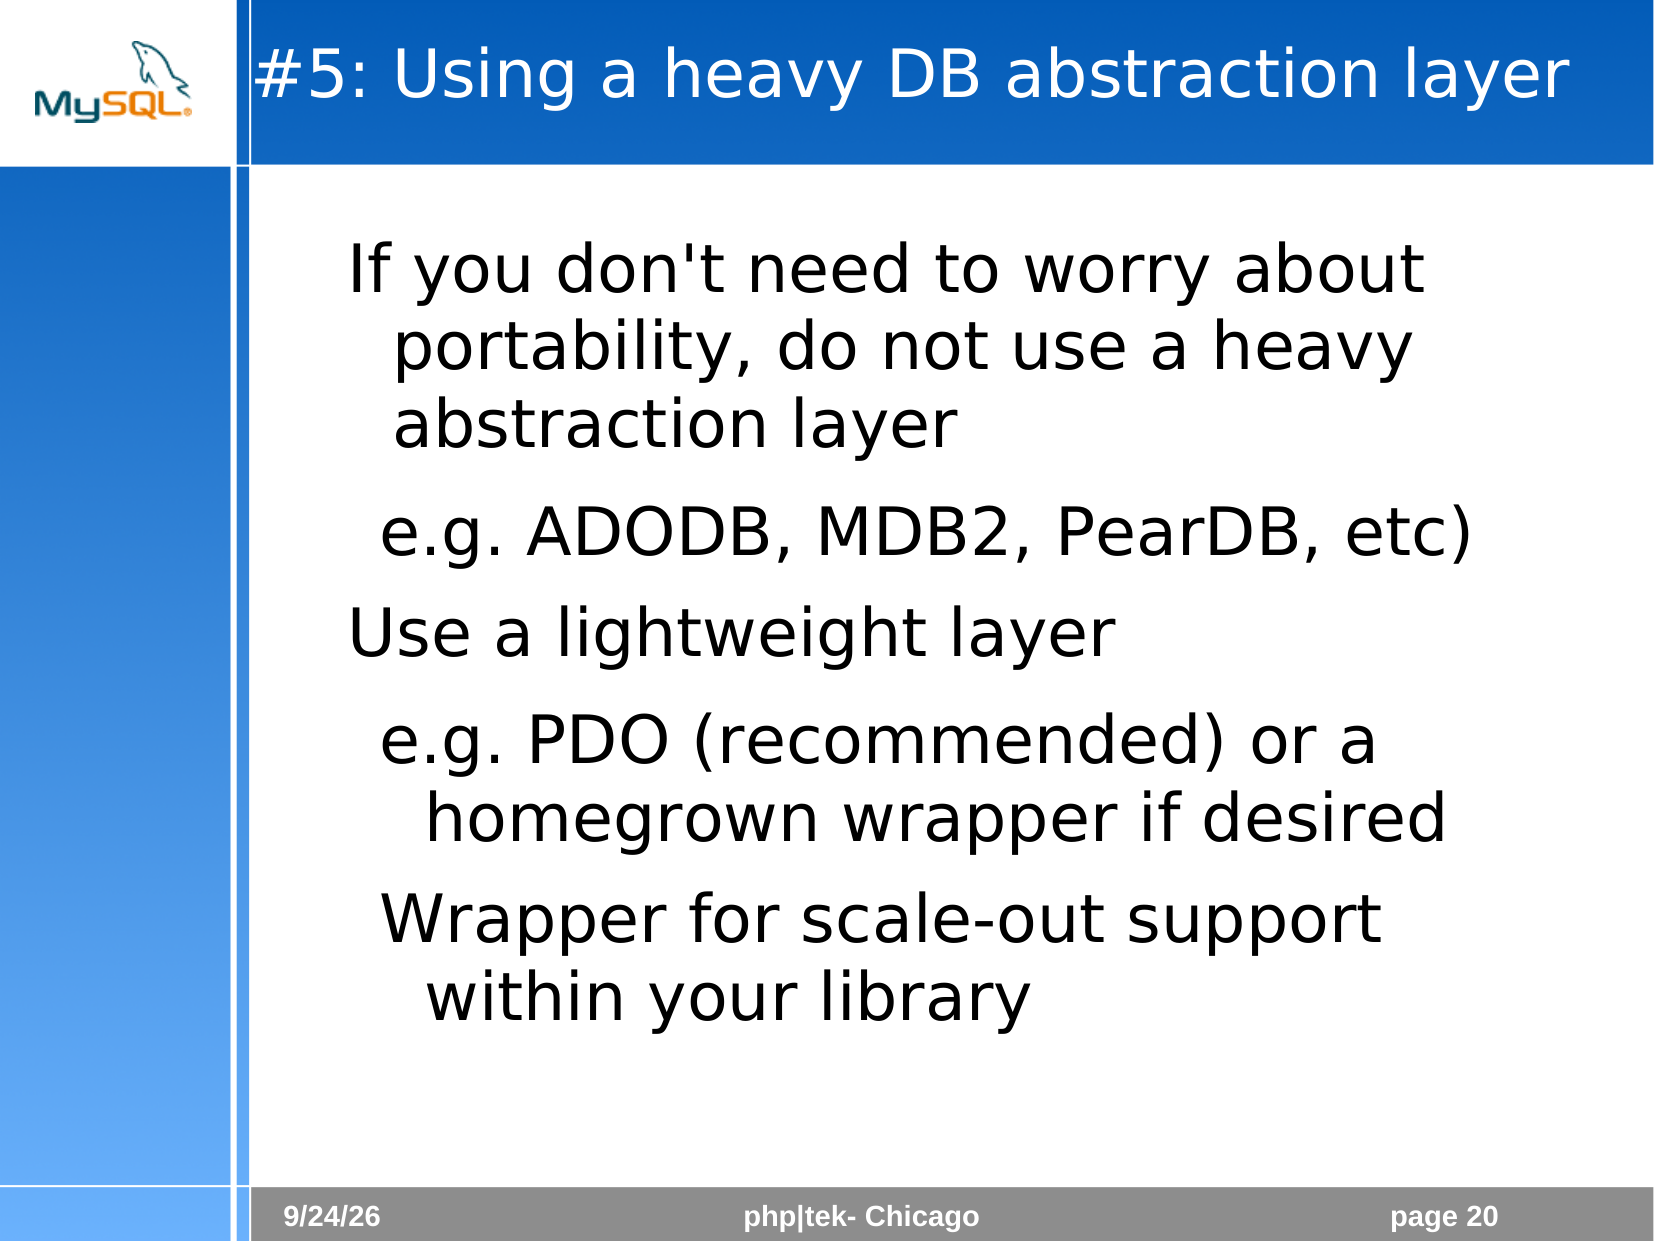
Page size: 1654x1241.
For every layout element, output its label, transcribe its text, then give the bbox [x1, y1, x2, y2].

picture [0, 0, 1654, 1241]
title #5: Using a heavy DB abstraction layer [250, 11, 1600, 137]
picture [35, 41, 192, 123]
list If you don't need to worry about portability, do not use a heavy abstraction layer e.g. ADODB, MDB2, PearDB, etc) Use a lightweight layer e.g. PDO (recommended) or a homegrown wrapper if desired Wrapper for scale-out support within your library [285, 230, 1585, 1105]
